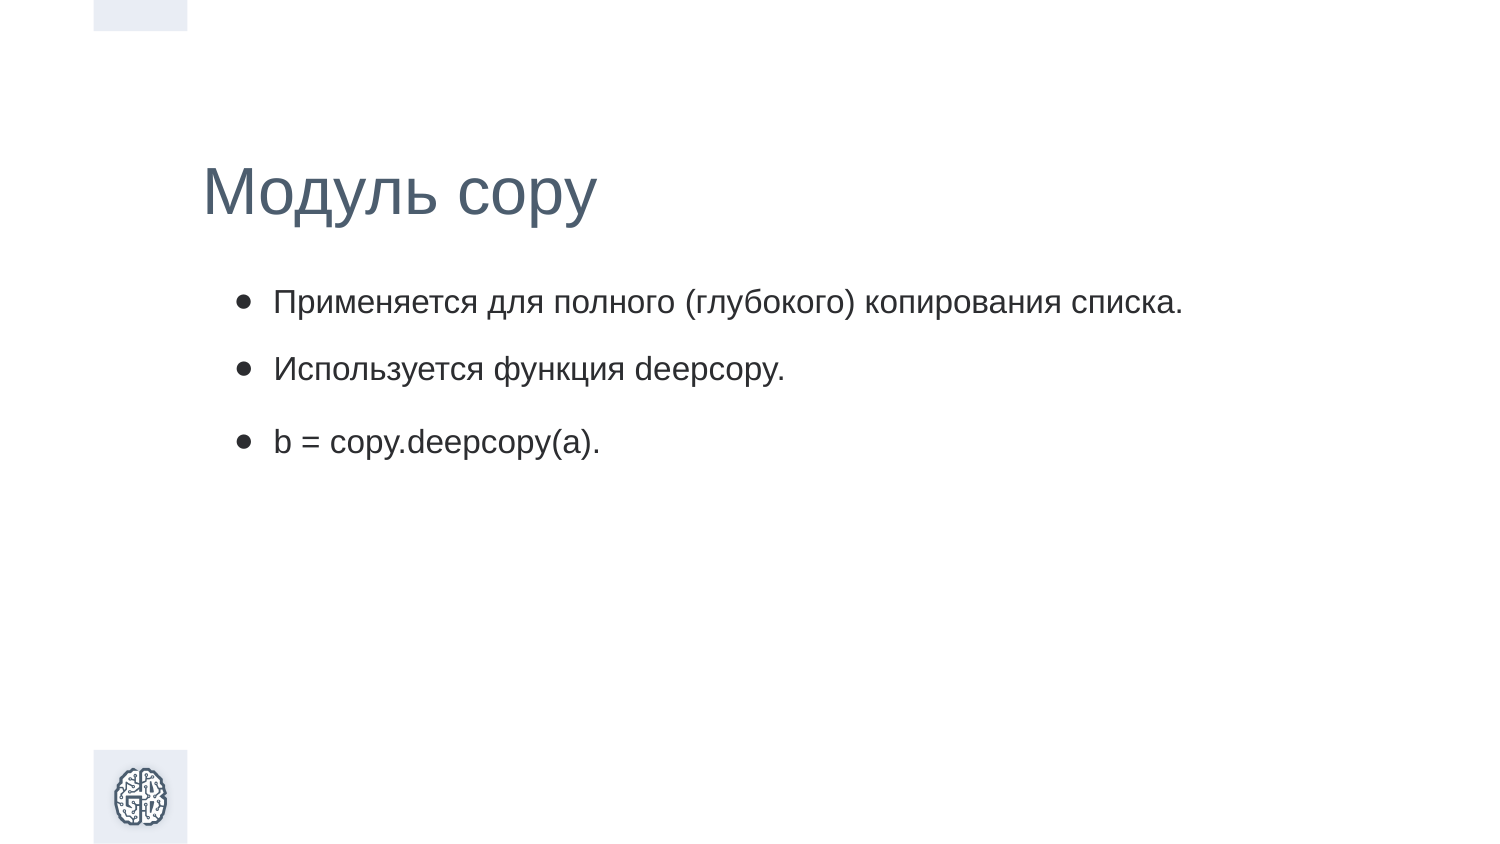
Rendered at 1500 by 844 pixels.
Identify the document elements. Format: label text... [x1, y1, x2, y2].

text_box b = copy.deepcopy(a). [187, 394, 1313, 467]
text_box Используется функция deepcopy. [187, 321, 1313, 394]
text_box Модуль copy [187, 93, 1312, 259]
picture [106, 760, 175, 834]
text_box Применяется для полного (глубокого) копирования списка. [187, 259, 1312, 322]
